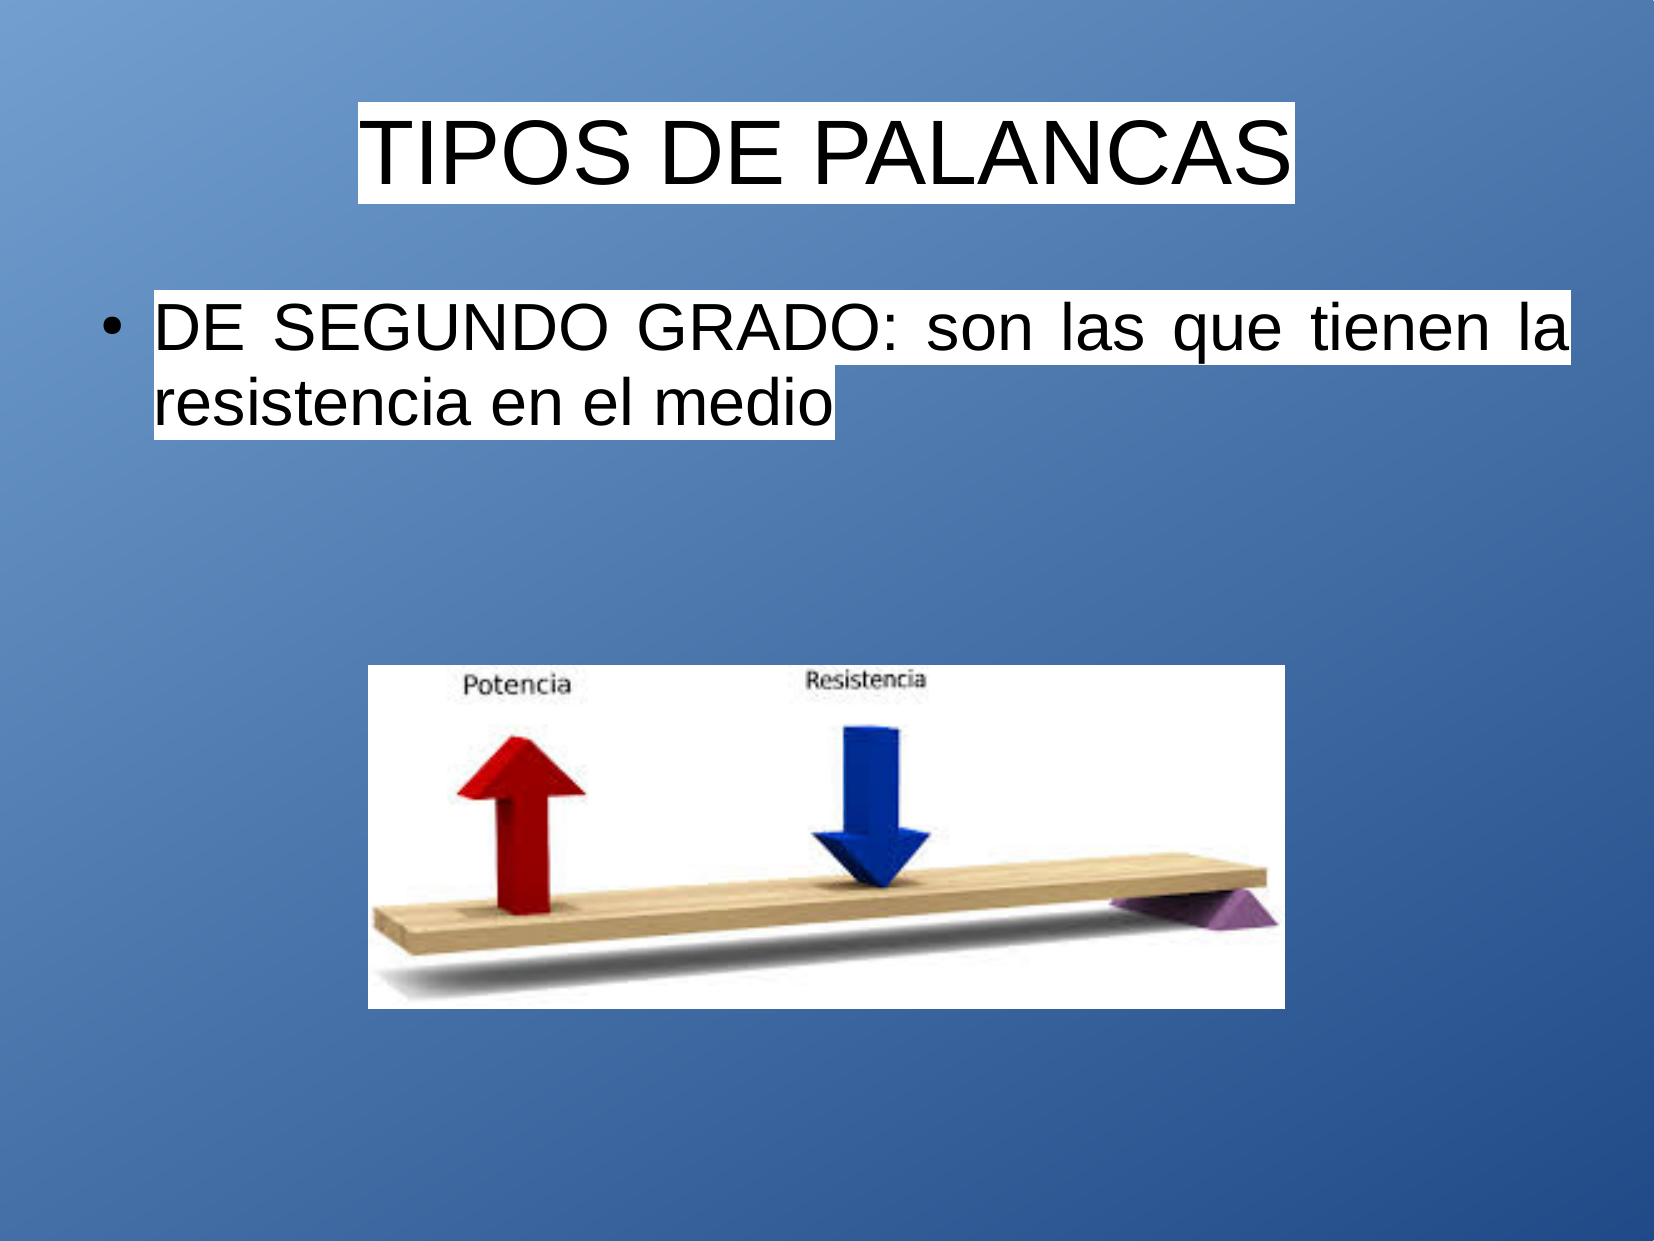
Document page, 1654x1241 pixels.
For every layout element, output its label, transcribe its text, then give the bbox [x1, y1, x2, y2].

title TIPOS DE PALANCAS [82, 49, 1571, 257]
list DE SEGUNDO GRADO: son las que tienen la resistencia en el medio [82, 290, 1571, 634]
picture [368, 665, 1285, 1009]
